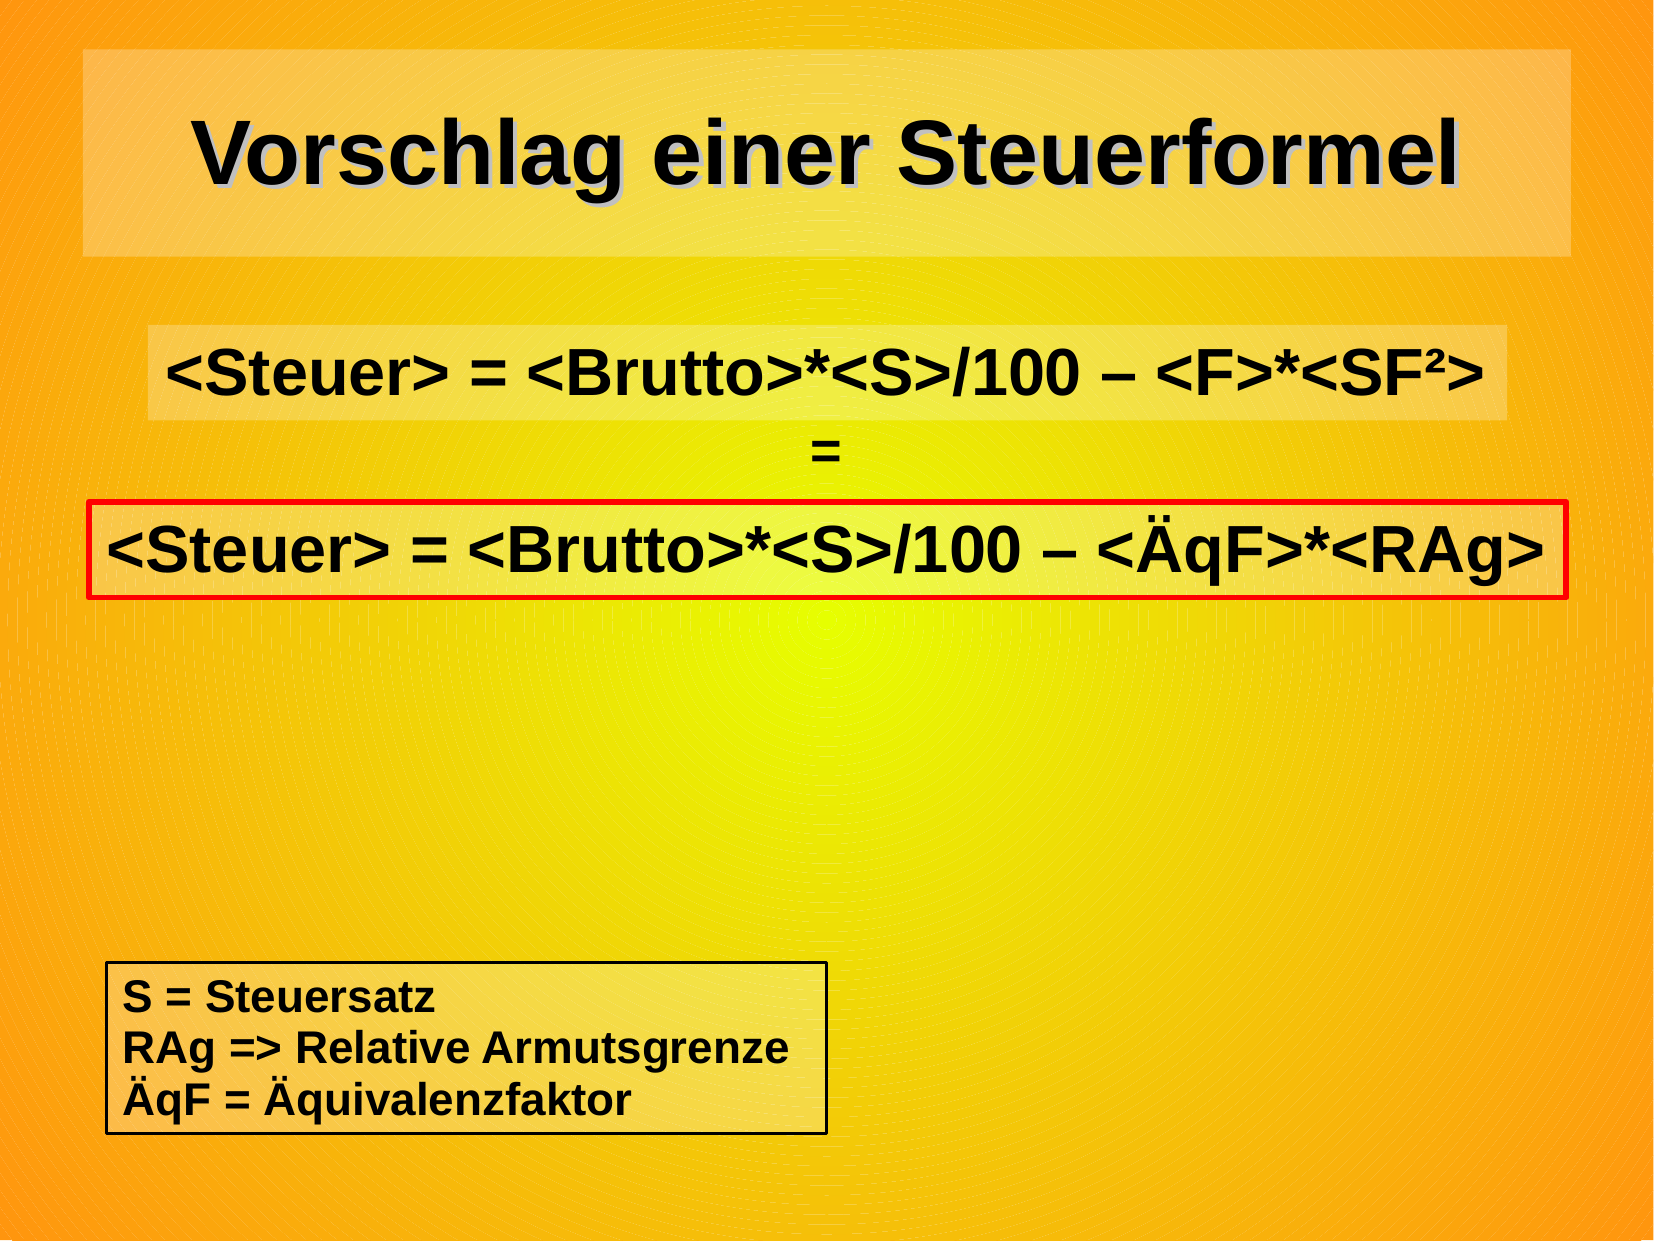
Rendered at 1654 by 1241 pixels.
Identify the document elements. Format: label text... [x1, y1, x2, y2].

text_box S = Steuersatz RAg => Relative Armutsgrenze ÄqF = Äquivalenzfaktor [106, 962, 827, 1134]
text_box <Steuer> = <Brutto>*<S>/100 – <F>*<SF²> [147, 324, 1508, 421]
title Vorschlag einer Steuerformel [82, 49, 1571, 257]
text_box = [796, 413, 858, 489]
text_box <Steuer> = <Brutto>*<S>/100 – <ÄqF>*<RAg> [88, 501, 1567, 598]
